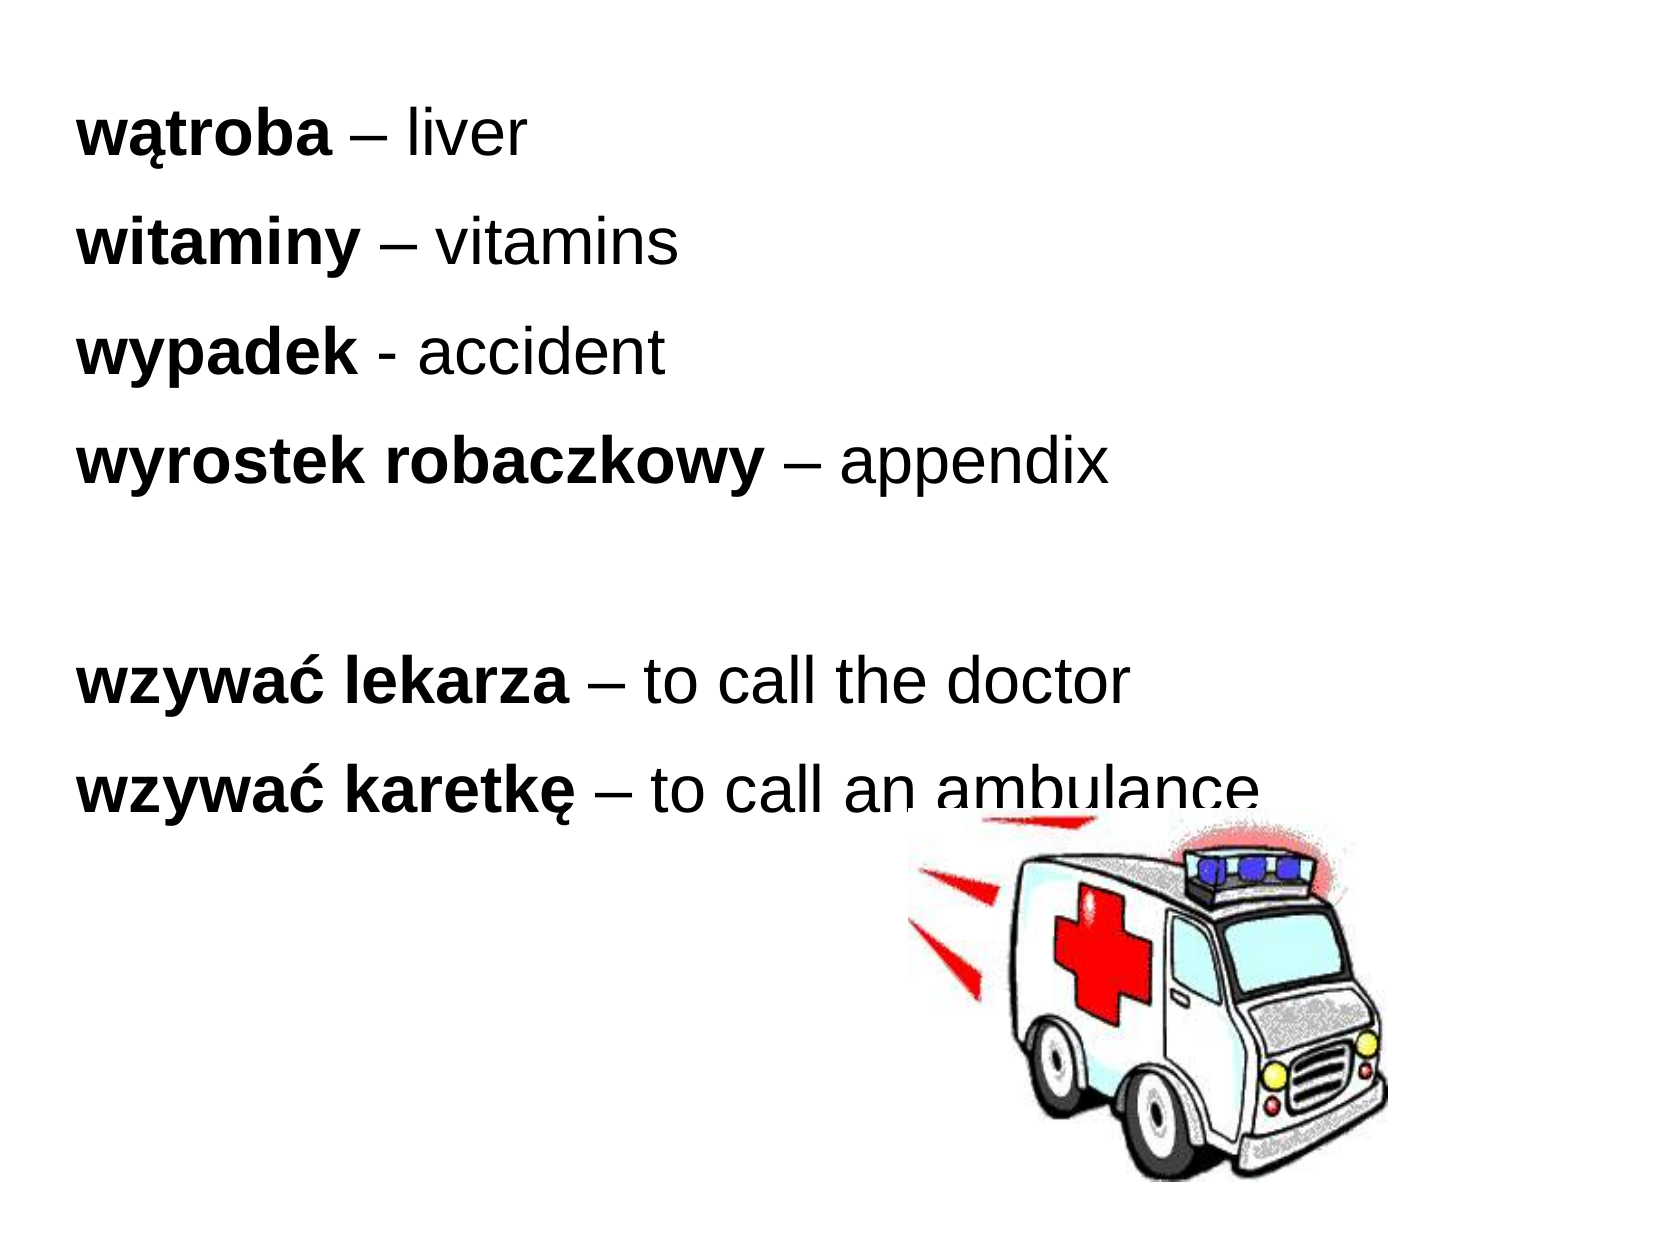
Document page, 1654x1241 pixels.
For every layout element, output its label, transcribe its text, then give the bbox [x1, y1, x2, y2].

picture [908, 808, 1388, 1182]
list wątroba – liver witaminy – vitamins wypadek - accident wyrostek robaczkowy – appendix wzywać lekarza – to call the doctor wzywać karetkę – to call an ambulance [76, 88, 1565, 908]
